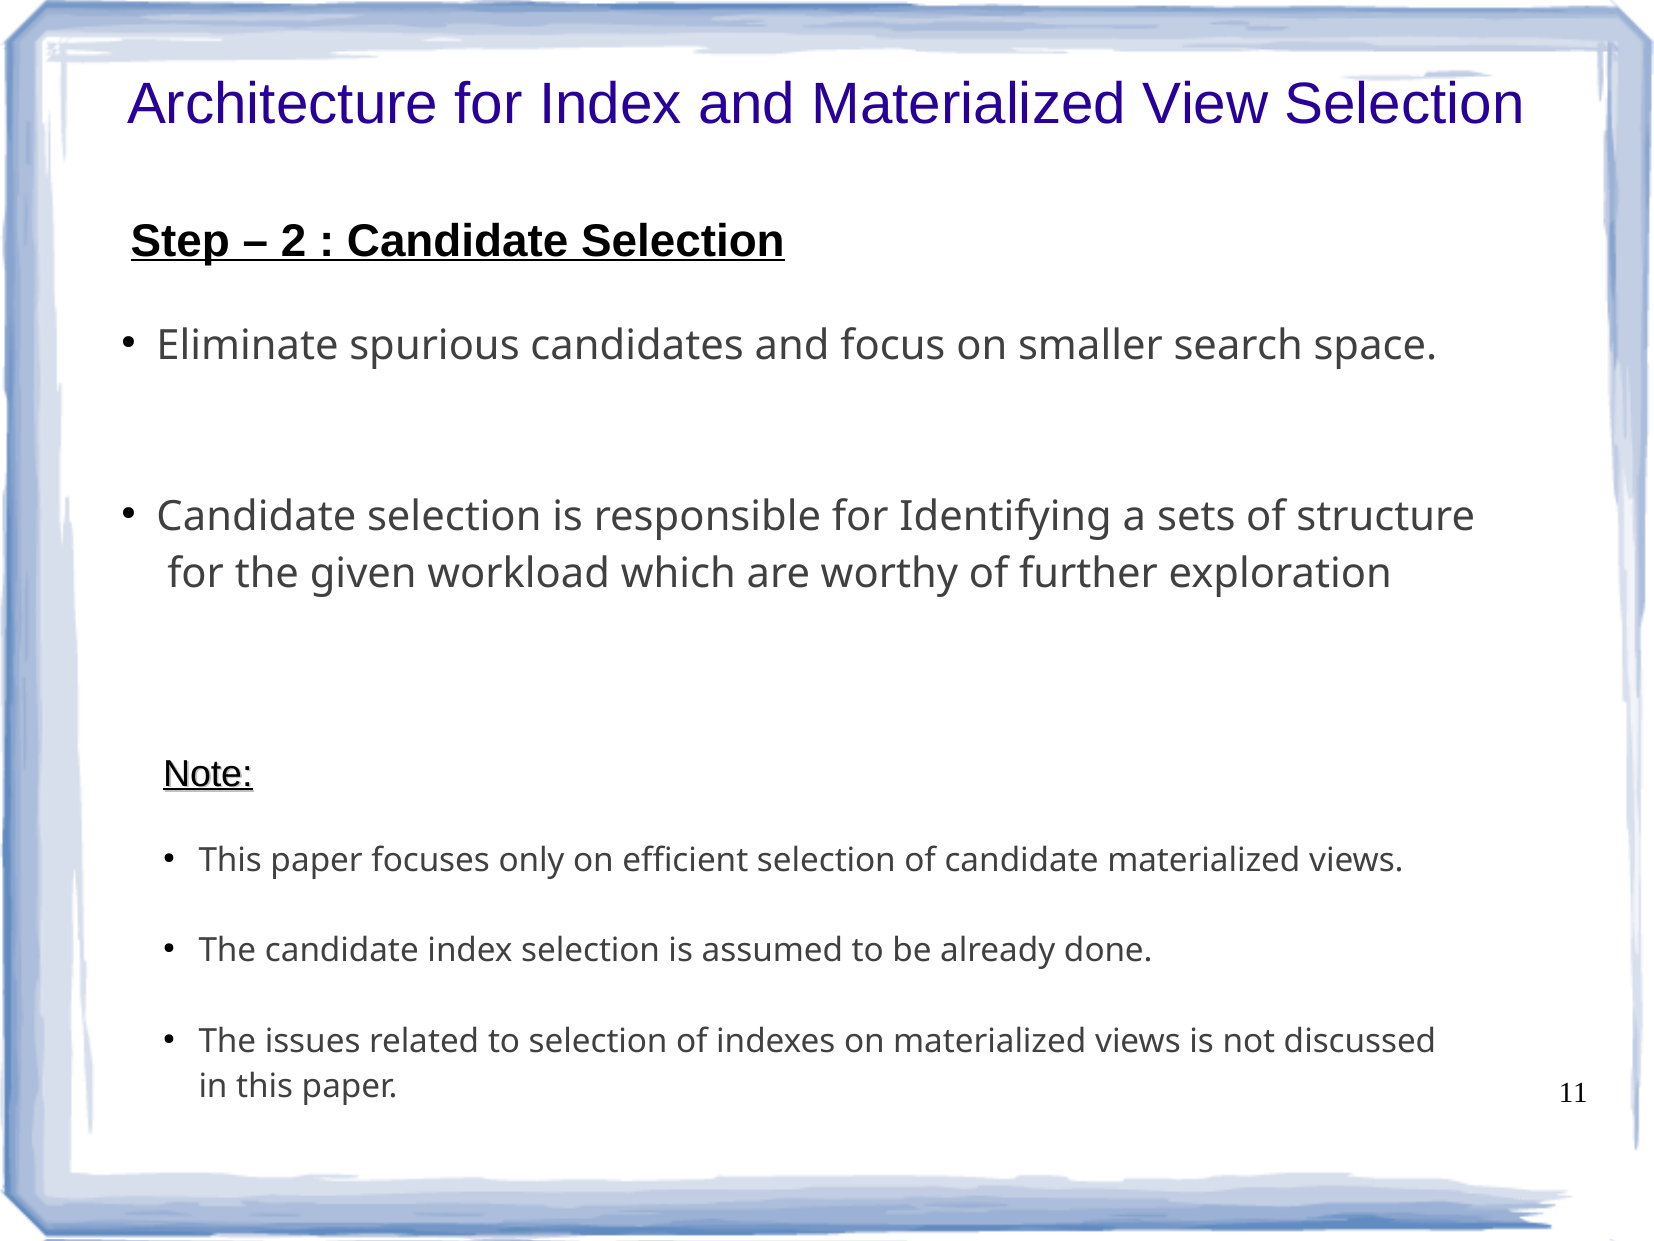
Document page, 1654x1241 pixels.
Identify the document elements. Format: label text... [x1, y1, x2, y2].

picture [0, 0, 1654, 1241]
title Architecture for Index and Materialized View Selection [82, 0, 1571, 208]
text_box Note: This paper focuses only on efficient selection of candidate materialized views. The candidate index selection is assumed to be already done. The issues related to selection of indexes on materialized views is not discussed in this paper. [148, 744, 1550, 1075]
text_box Eliminate spurious candidates and focus on smaller search space. Candidate selection is responsible for Identifying a sets of structure for the given workload which are worthy of further exploration [106, 307, 1585, 652]
text_box Step – 2 : Candidate Selection [115, 207, 811, 274]
